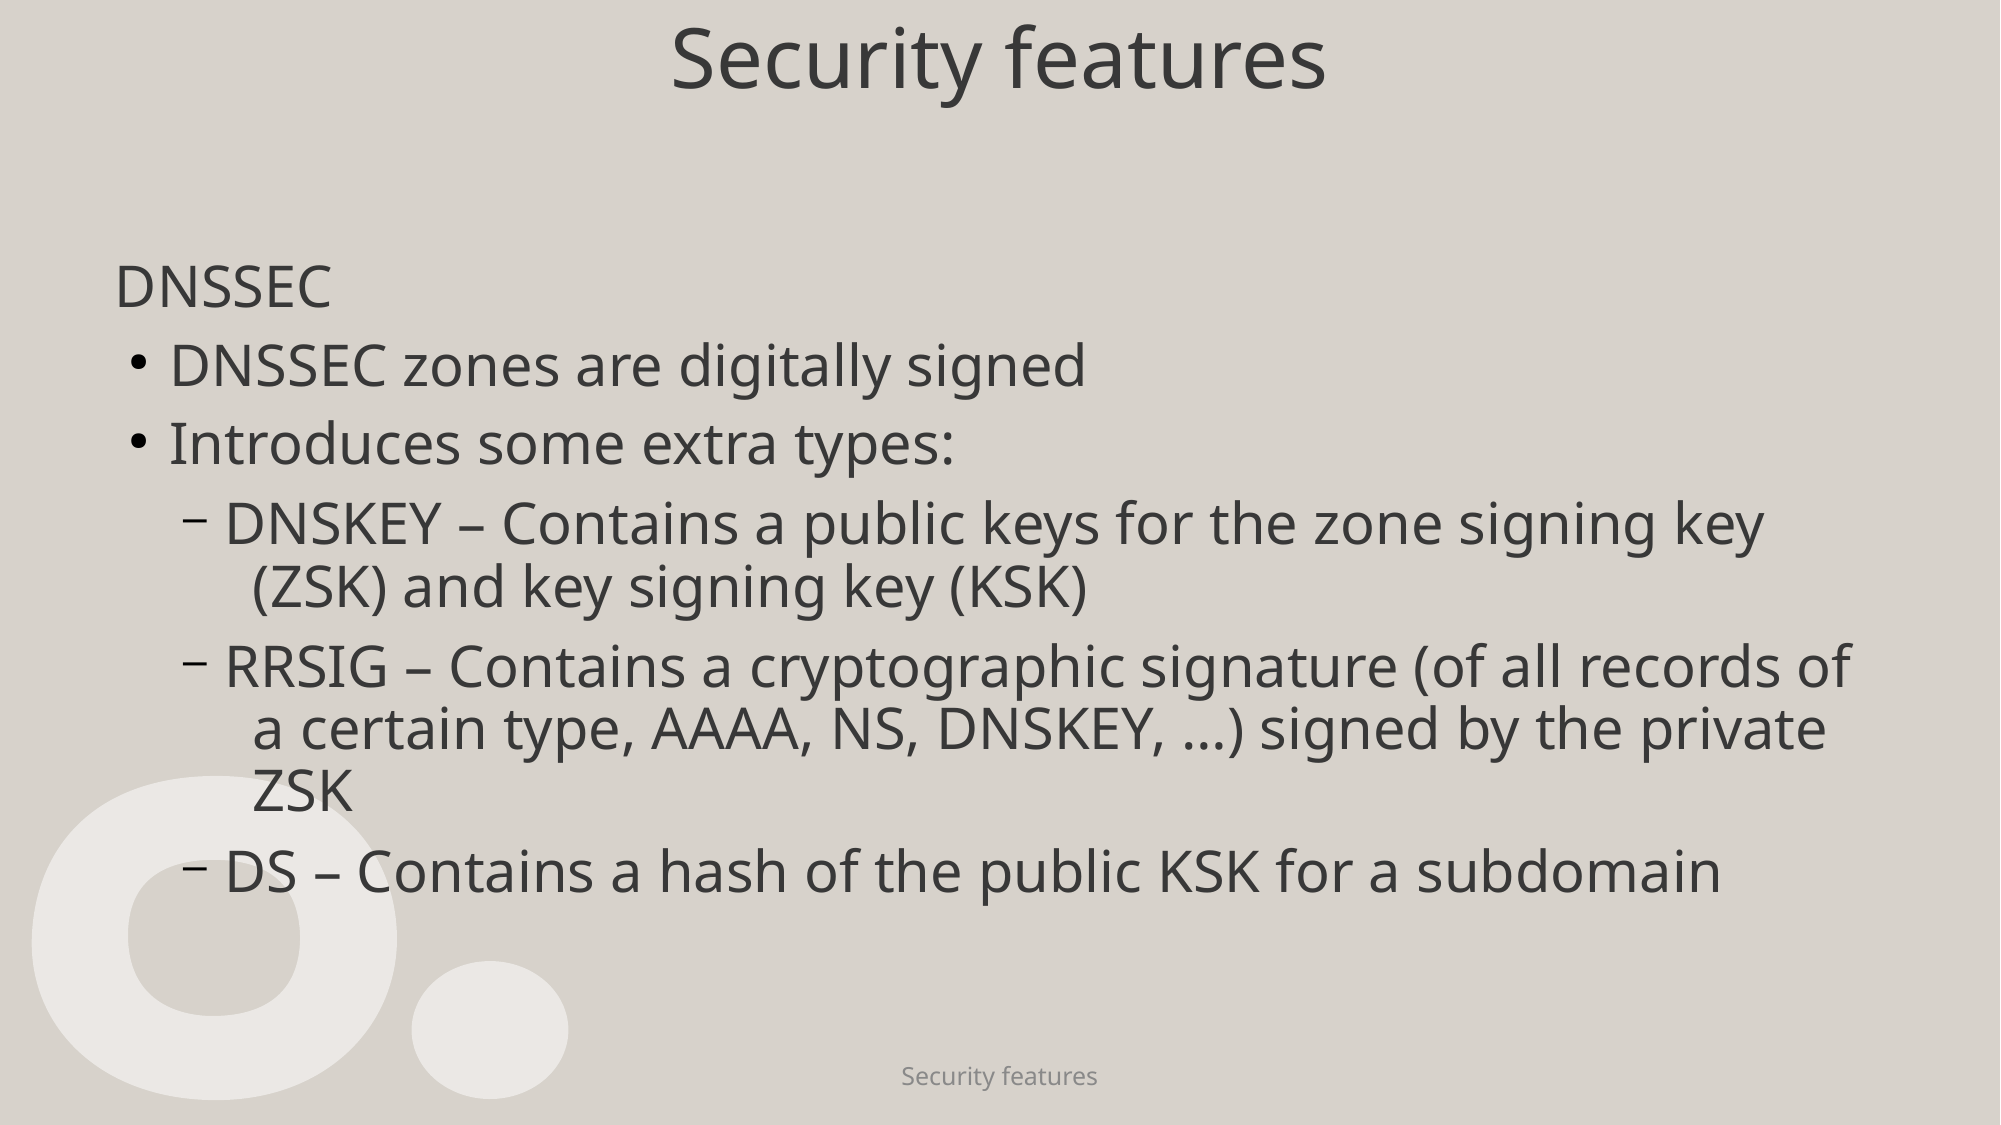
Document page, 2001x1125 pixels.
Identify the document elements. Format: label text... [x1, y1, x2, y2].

text_box Security features [662, 1045, 1338, 1105]
list DNSSEC DNSSEC zones are digitally signed Introduces some extra types: DNSKEY – Contains a public keys for the zone signing key (ZSK) and key signing key (KSK) RRSIG – Contains a cryptographic signature (of all records of a certain type, AAAA, NS, DNSKEY, …) signed by the private ZSK DS – Contains a hash of the public KSK for a subdomain [99, 165, 1878, 1075]
title Security features [0, 5, 2000, 119]
